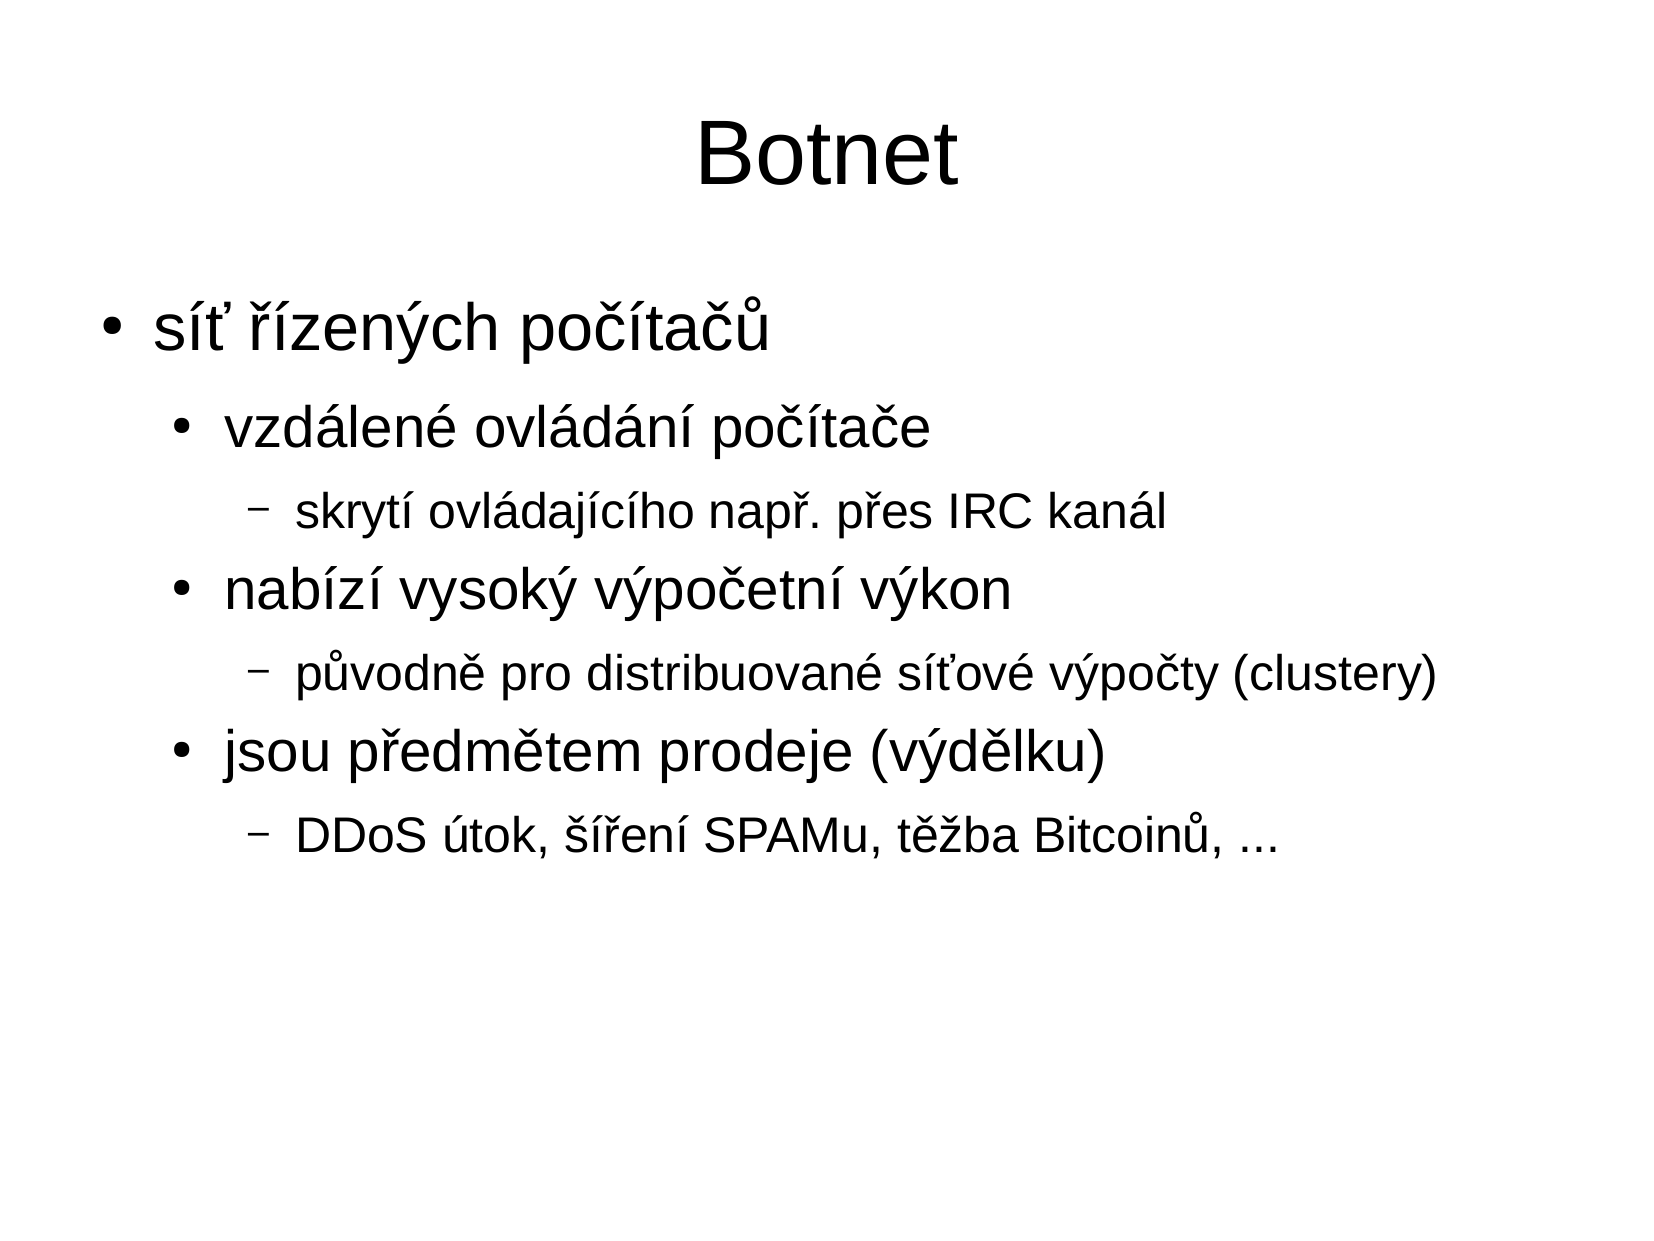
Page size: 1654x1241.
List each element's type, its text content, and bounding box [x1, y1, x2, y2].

title Botnet [82, 49, 1571, 257]
list síť řízených počítačů vzdálené ovládání počítače skrytí ovládajícího např. přes IRC kanál nabízí vysoký výpočetní výkon původně pro distribuované síťové výpočty (clustery) jsou předmětem prodeje (výdělku) DDoS útok, šíření SPAMu, těžba Bitcoinů, ... [82, 290, 1571, 1109]
